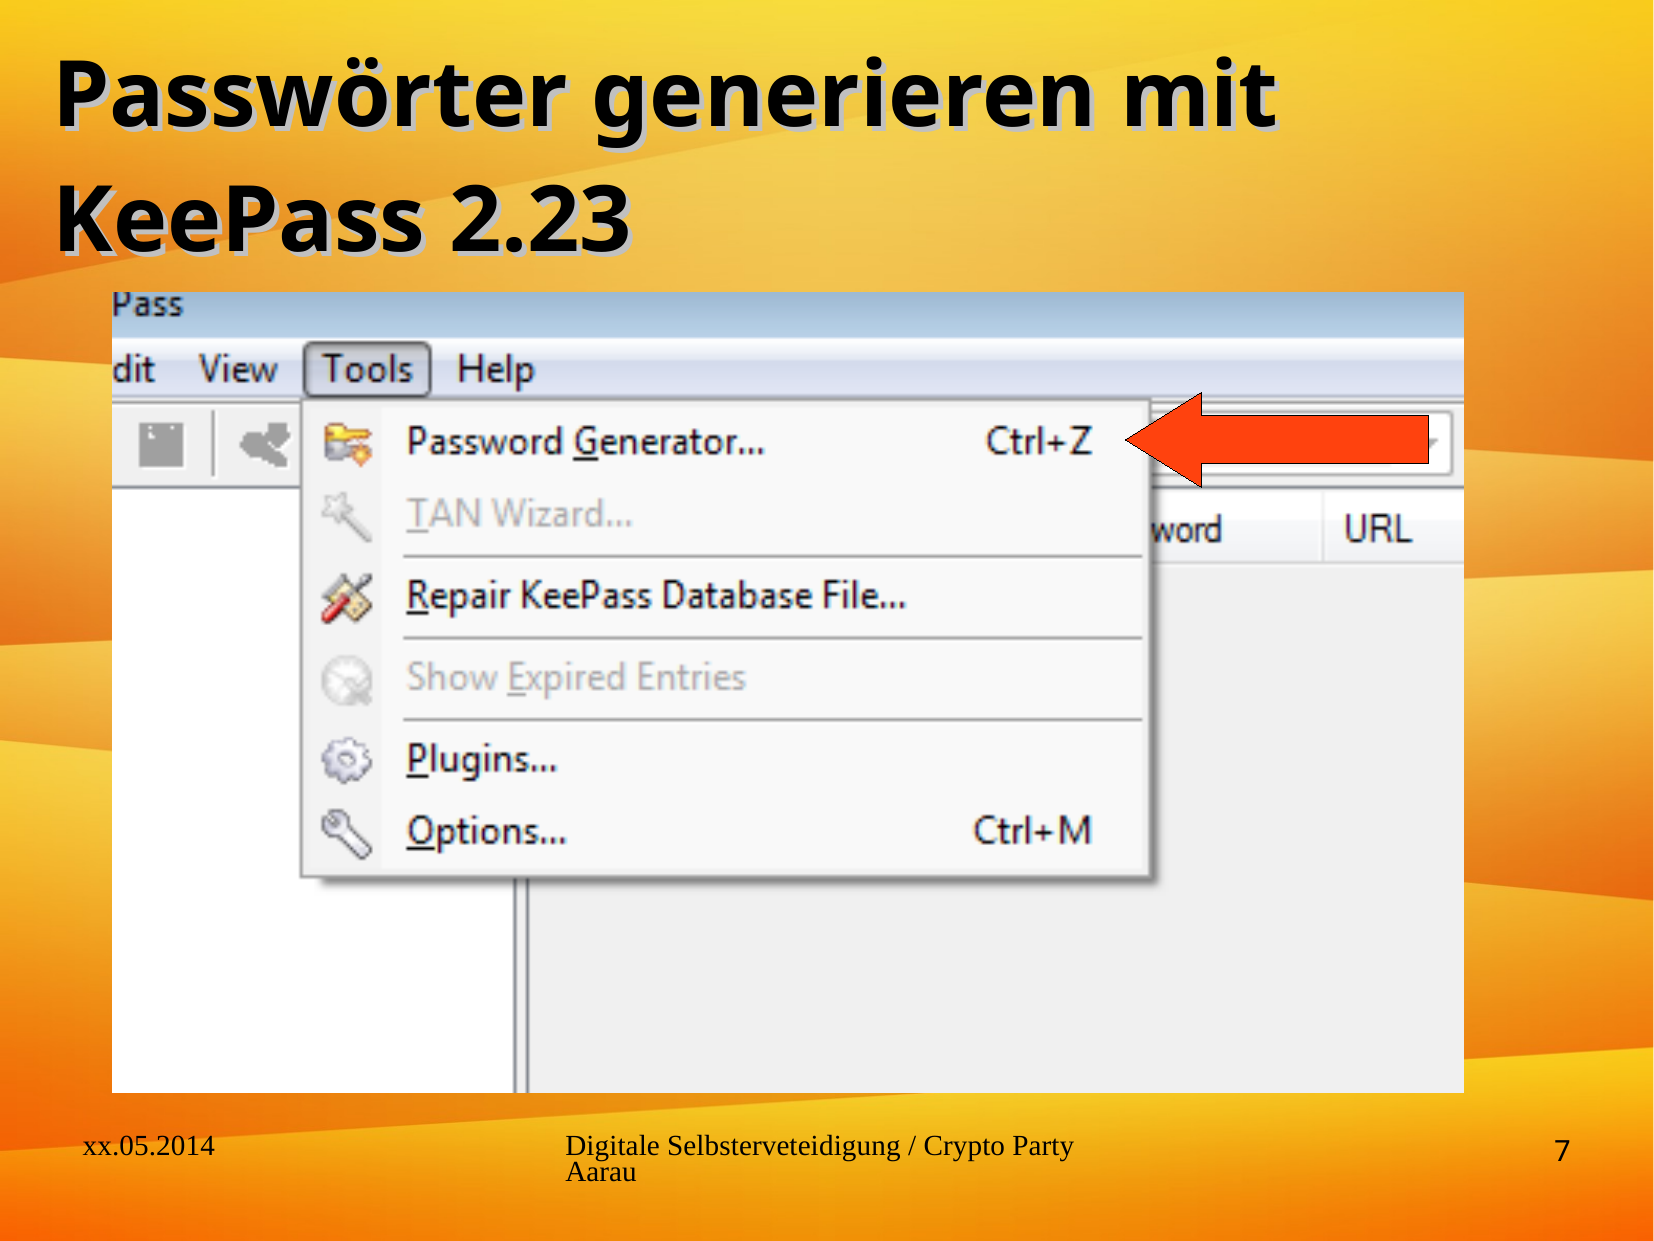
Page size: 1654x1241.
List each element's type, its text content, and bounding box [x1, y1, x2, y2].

text_box [1125, 392, 1429, 488]
title Passwörter generieren mit KeePass 2.23 [52, 30, 1541, 276]
picture [0, 0, 1654, 1241]
